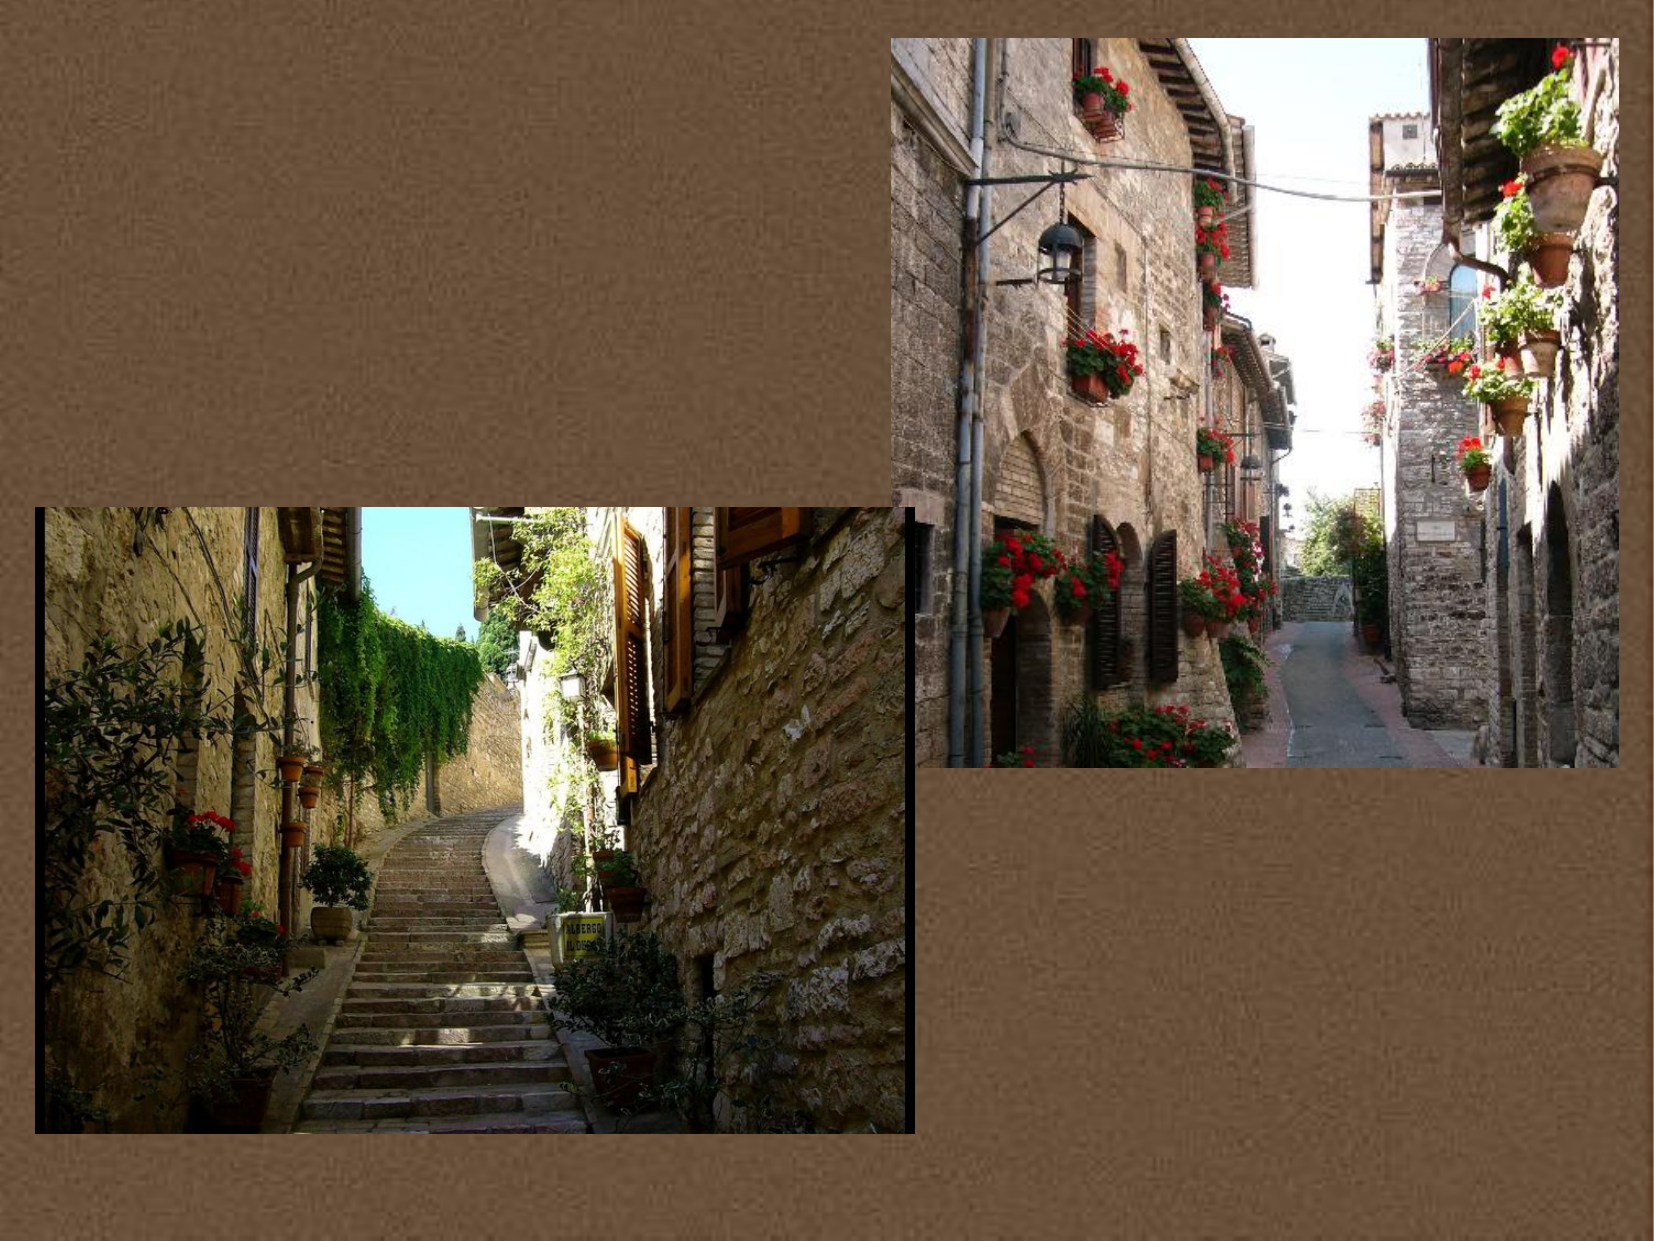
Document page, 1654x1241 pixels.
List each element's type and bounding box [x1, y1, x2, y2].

picture [35, 38, 1619, 1134]
